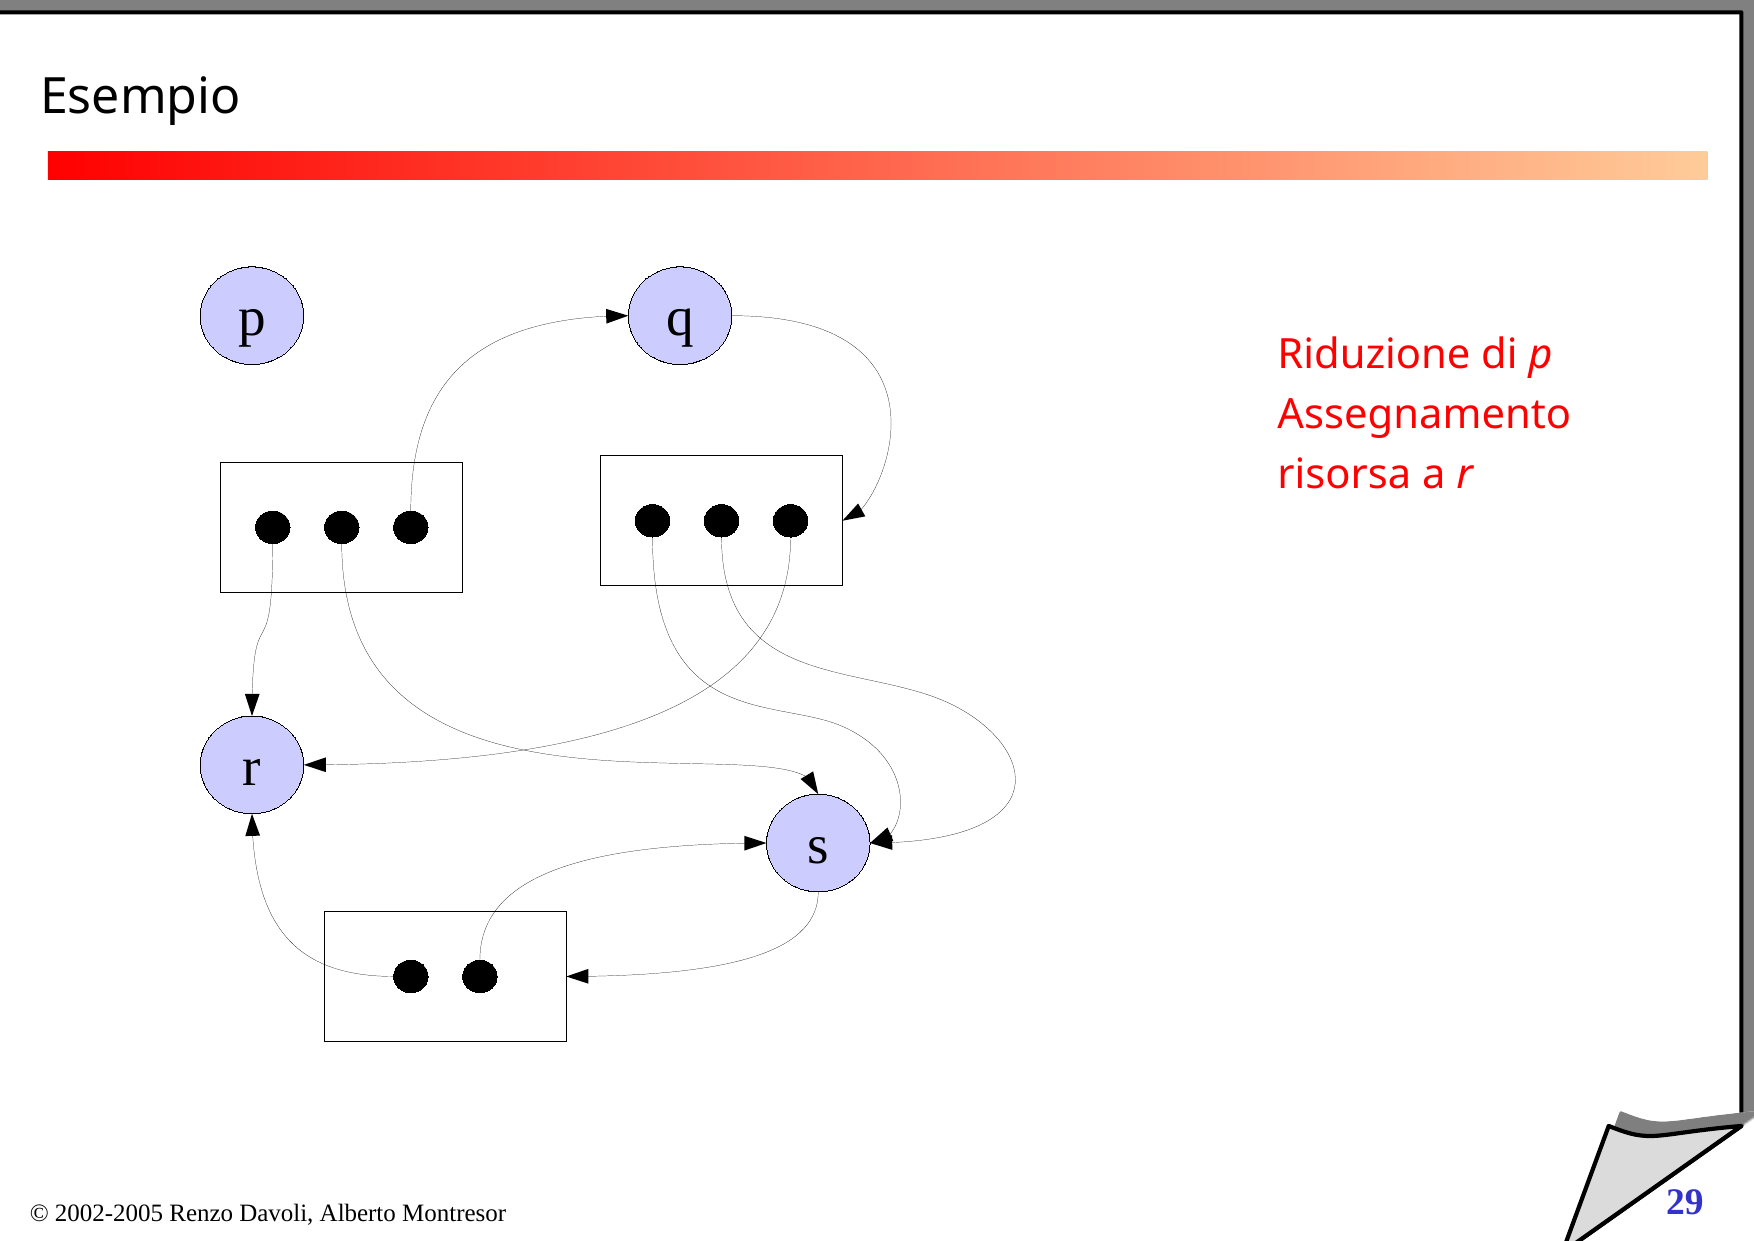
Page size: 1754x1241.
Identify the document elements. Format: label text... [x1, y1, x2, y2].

text_box q [628, 266, 732, 365]
text_box [462, 960, 498, 993]
text_box [704, 504, 739, 537]
text_box Riduzione di p Assegnamento risorsa a r [1277, 321, 1617, 520]
text_box r [200, 716, 304, 814]
text_box [393, 511, 429, 544]
text_box [324, 511, 360, 544]
text_box [393, 960, 429, 993]
text_box [635, 504, 670, 537]
title Esempio [40, 49, 1714, 144]
text_box [773, 504, 808, 538]
text_box [255, 511, 291, 544]
text_box q [750, 152, 754, 179]
text_box s [766, 794, 871, 892]
text_box p [200, 266, 304, 365]
